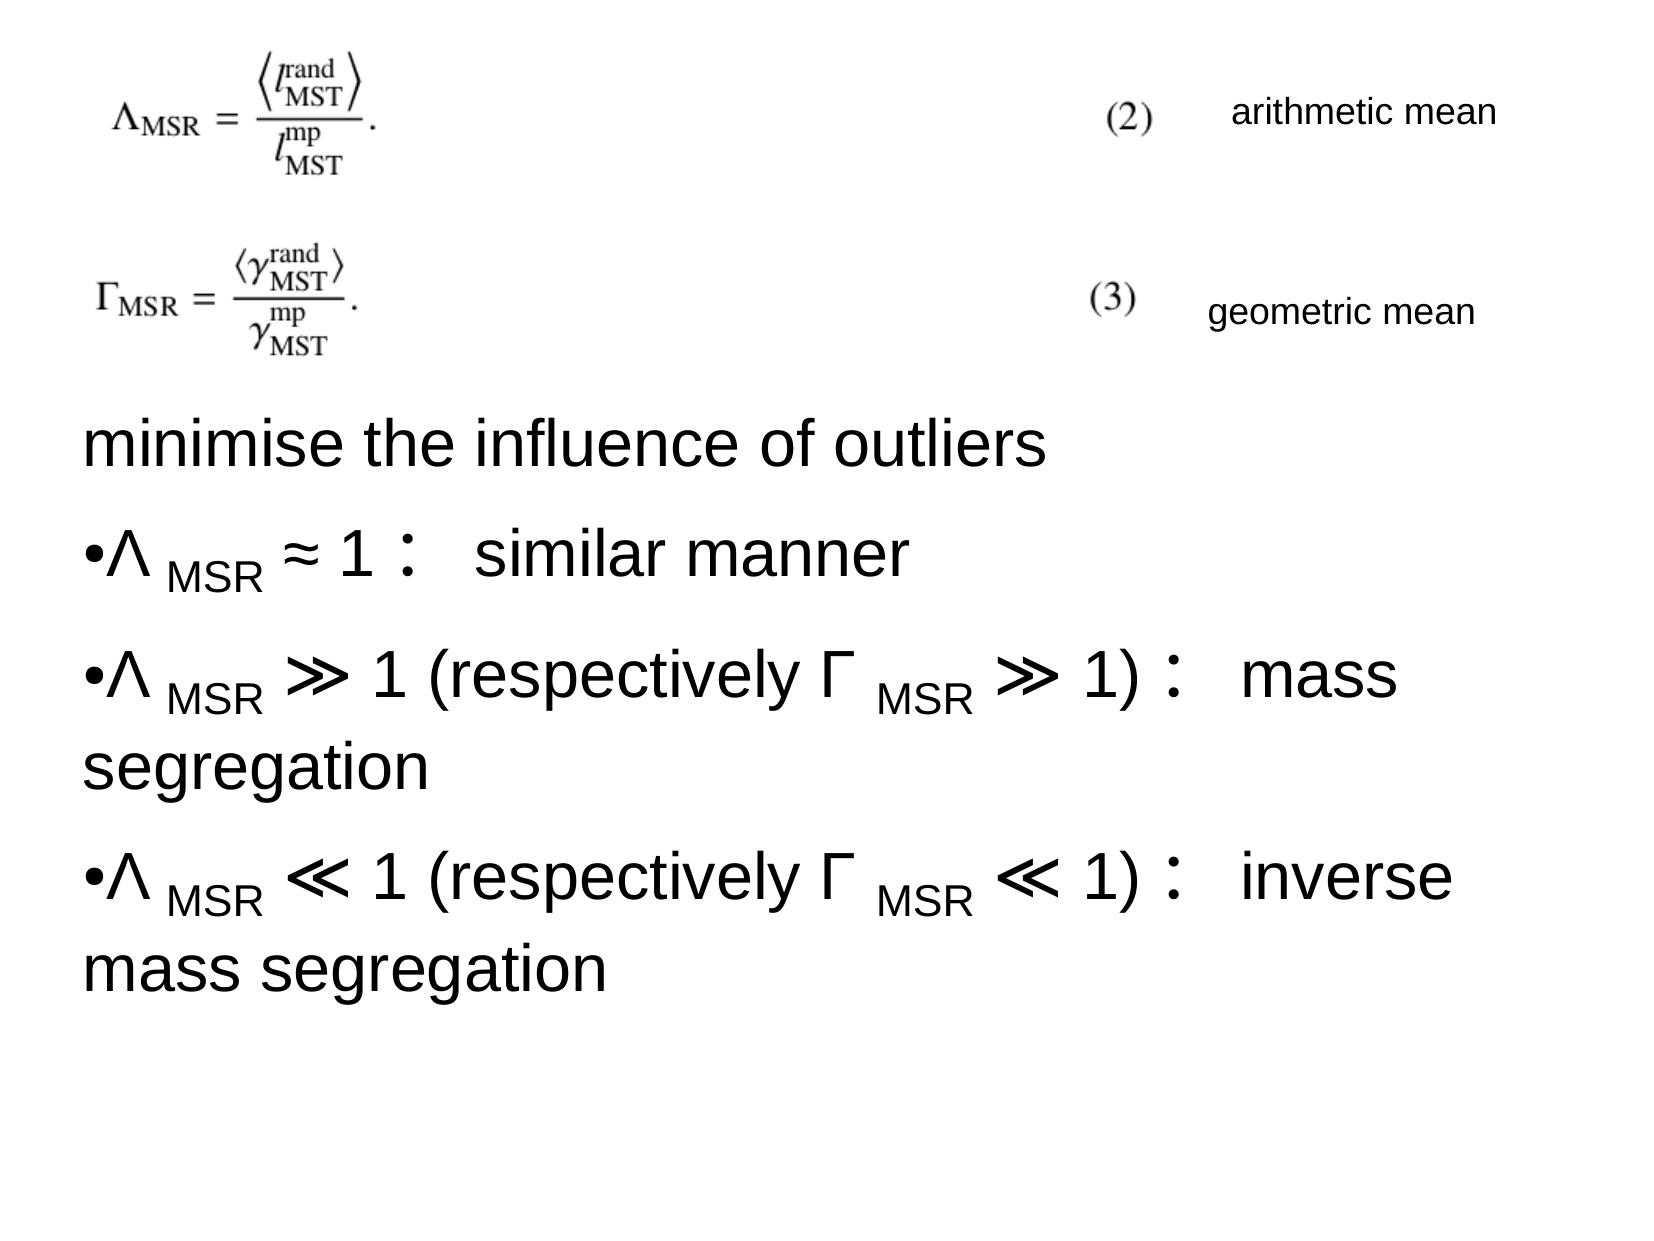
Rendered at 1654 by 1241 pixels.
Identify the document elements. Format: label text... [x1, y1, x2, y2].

text_box arithmetic mean [1216, 82, 1524, 224]
list minimise the influence of outliers Λ MSR ≈ 1：similar manner Λ MSR ≫ 1 (respectively Γ MSR ≫ 1)：mass segregation Λ MSR ≪ 1 (respectively Γ MSR ≪ 1)：inverse mass segregation [82, 290, 1571, 1010]
picture [90, 212, 1158, 365]
picture [99, 45, 1170, 189]
text_box geometric mean [1192, 283, 1501, 425]
